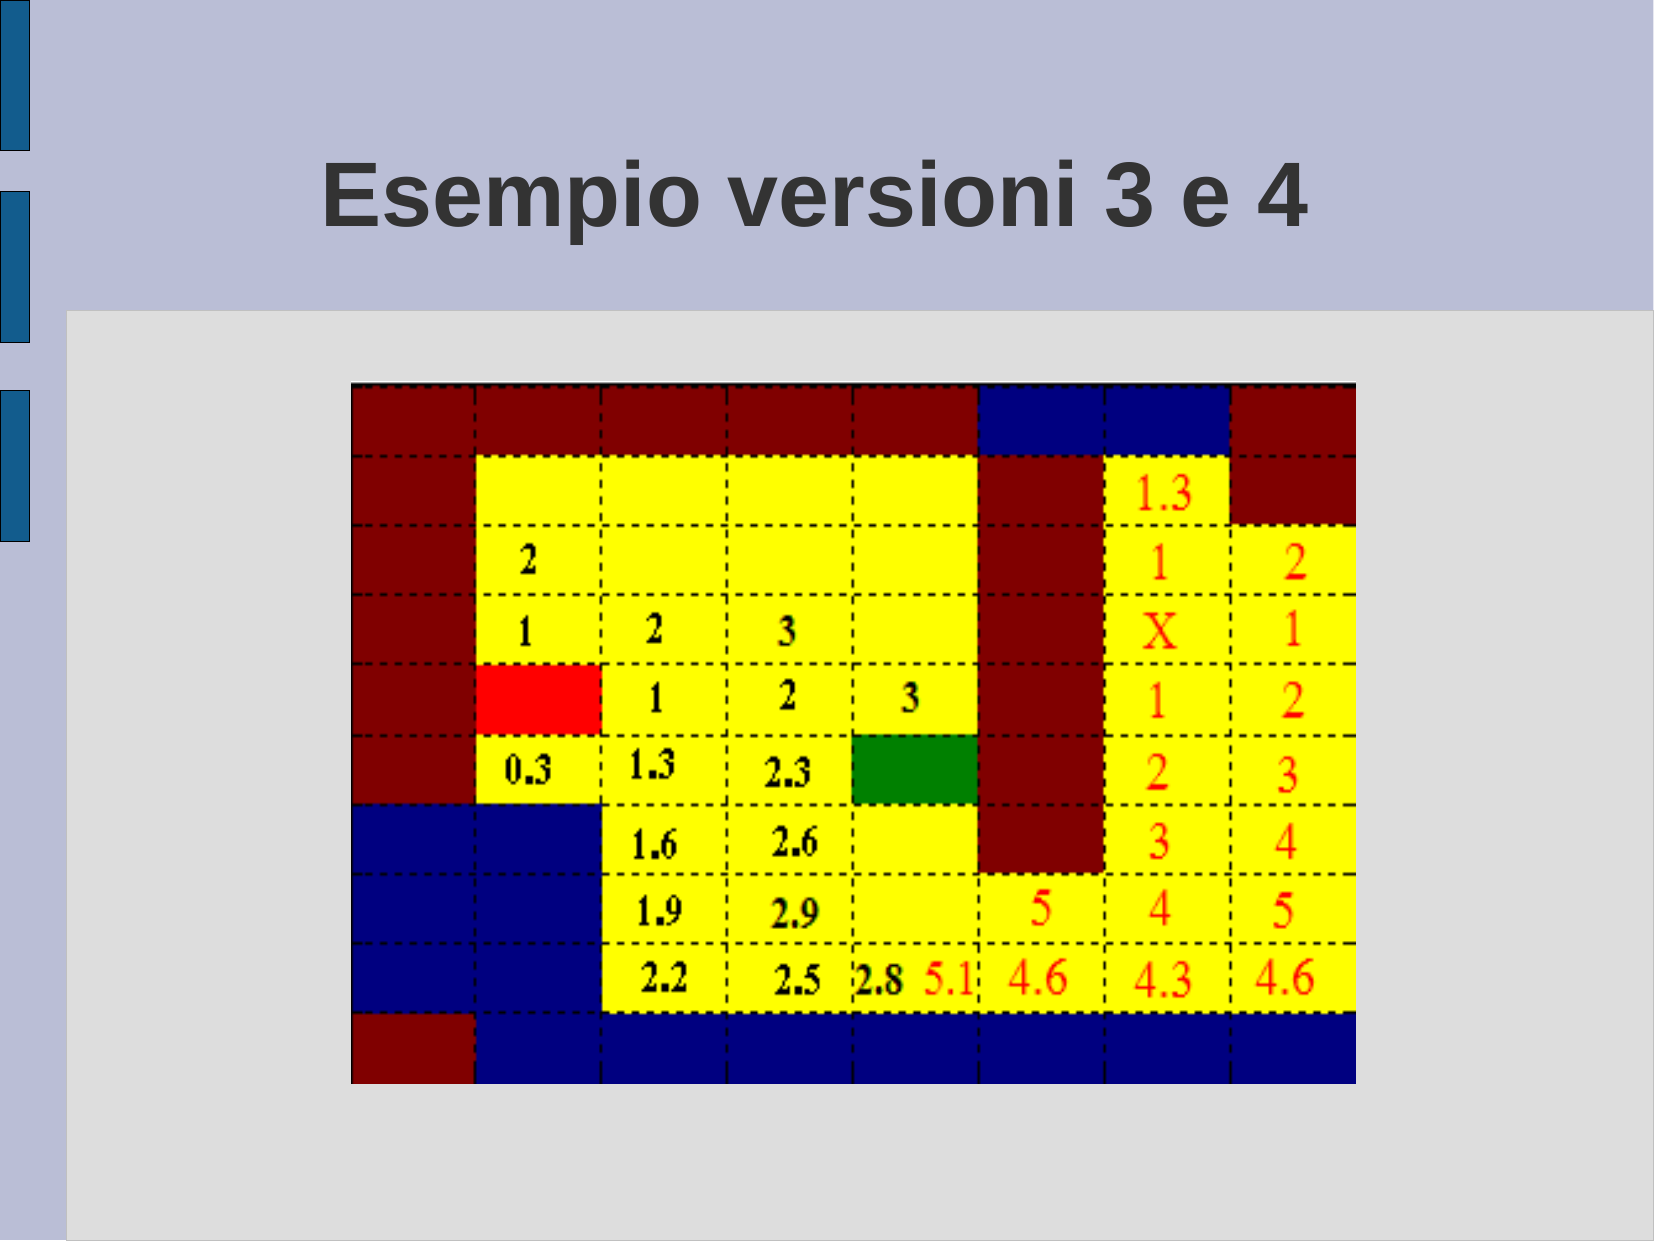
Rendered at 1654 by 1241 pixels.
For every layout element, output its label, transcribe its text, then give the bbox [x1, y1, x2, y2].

title Esempio versioni 3 e 4 [121, 91, 1534, 299]
picture [351, 381, 1356, 1084]
